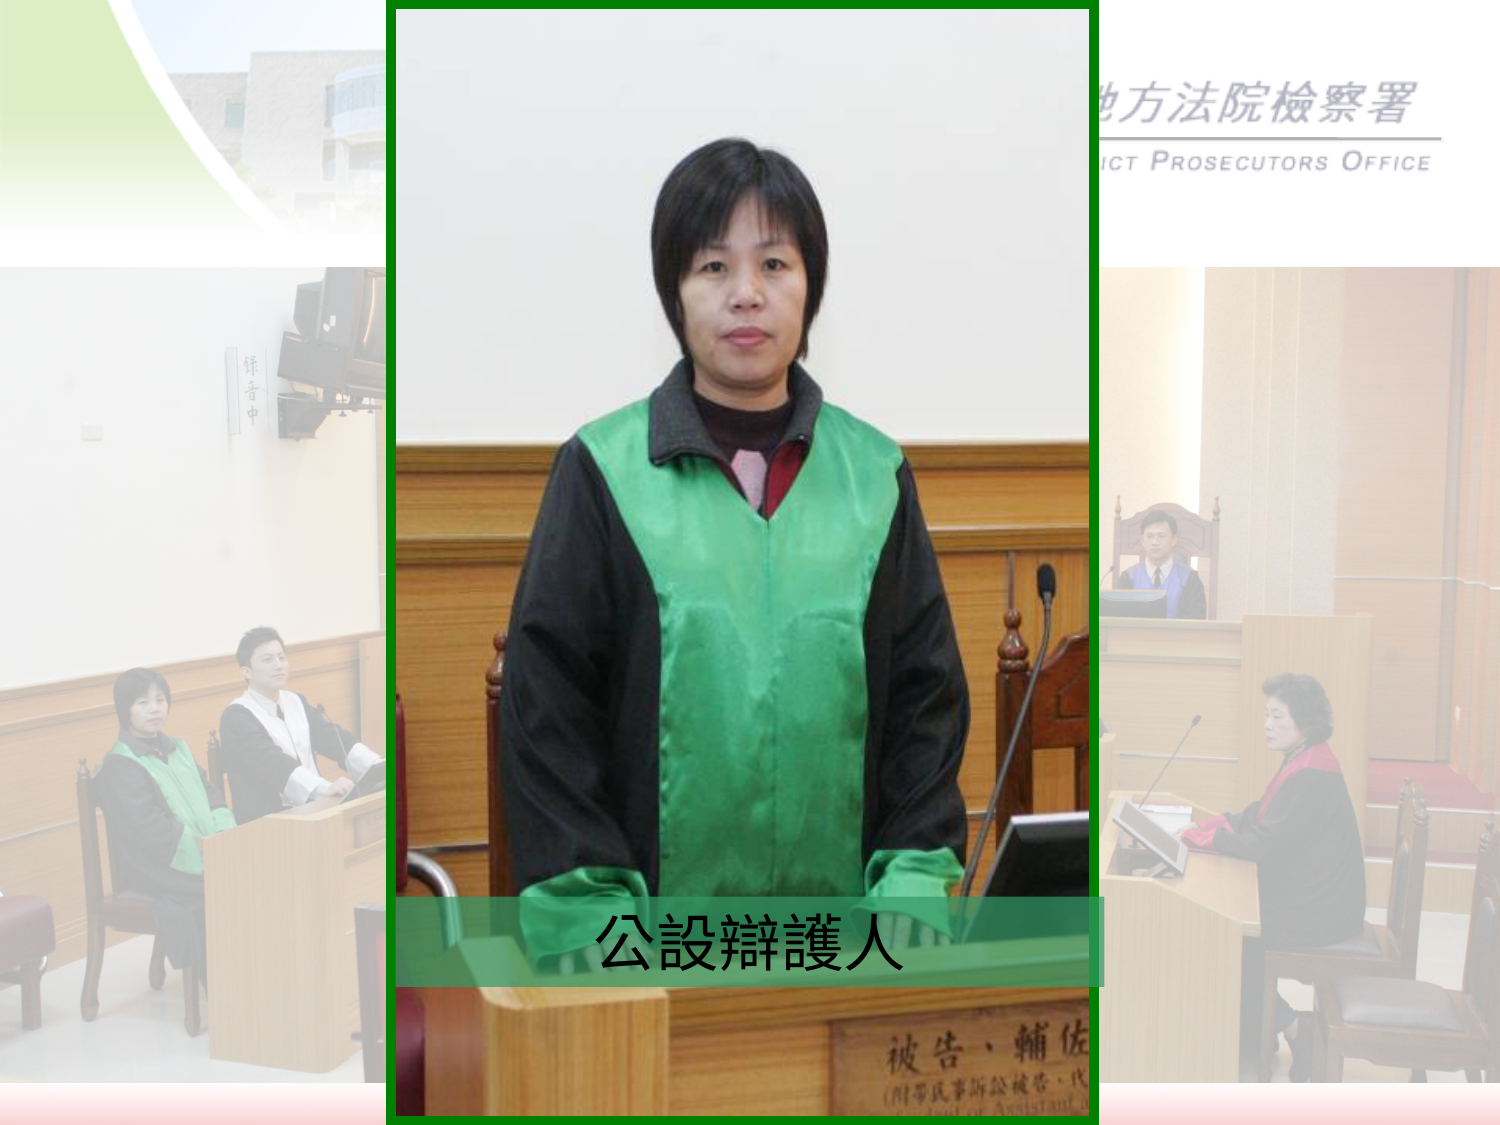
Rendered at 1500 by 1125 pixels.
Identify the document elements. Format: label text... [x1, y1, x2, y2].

text_box [1099, 0, 1500, 1125]
picture [395, 987, 1090, 1116]
picture [395, 9, 1090, 896]
text_box [0, 0, 386, 1125]
text_box 公設辯護人 [395, 896, 1105, 987]
